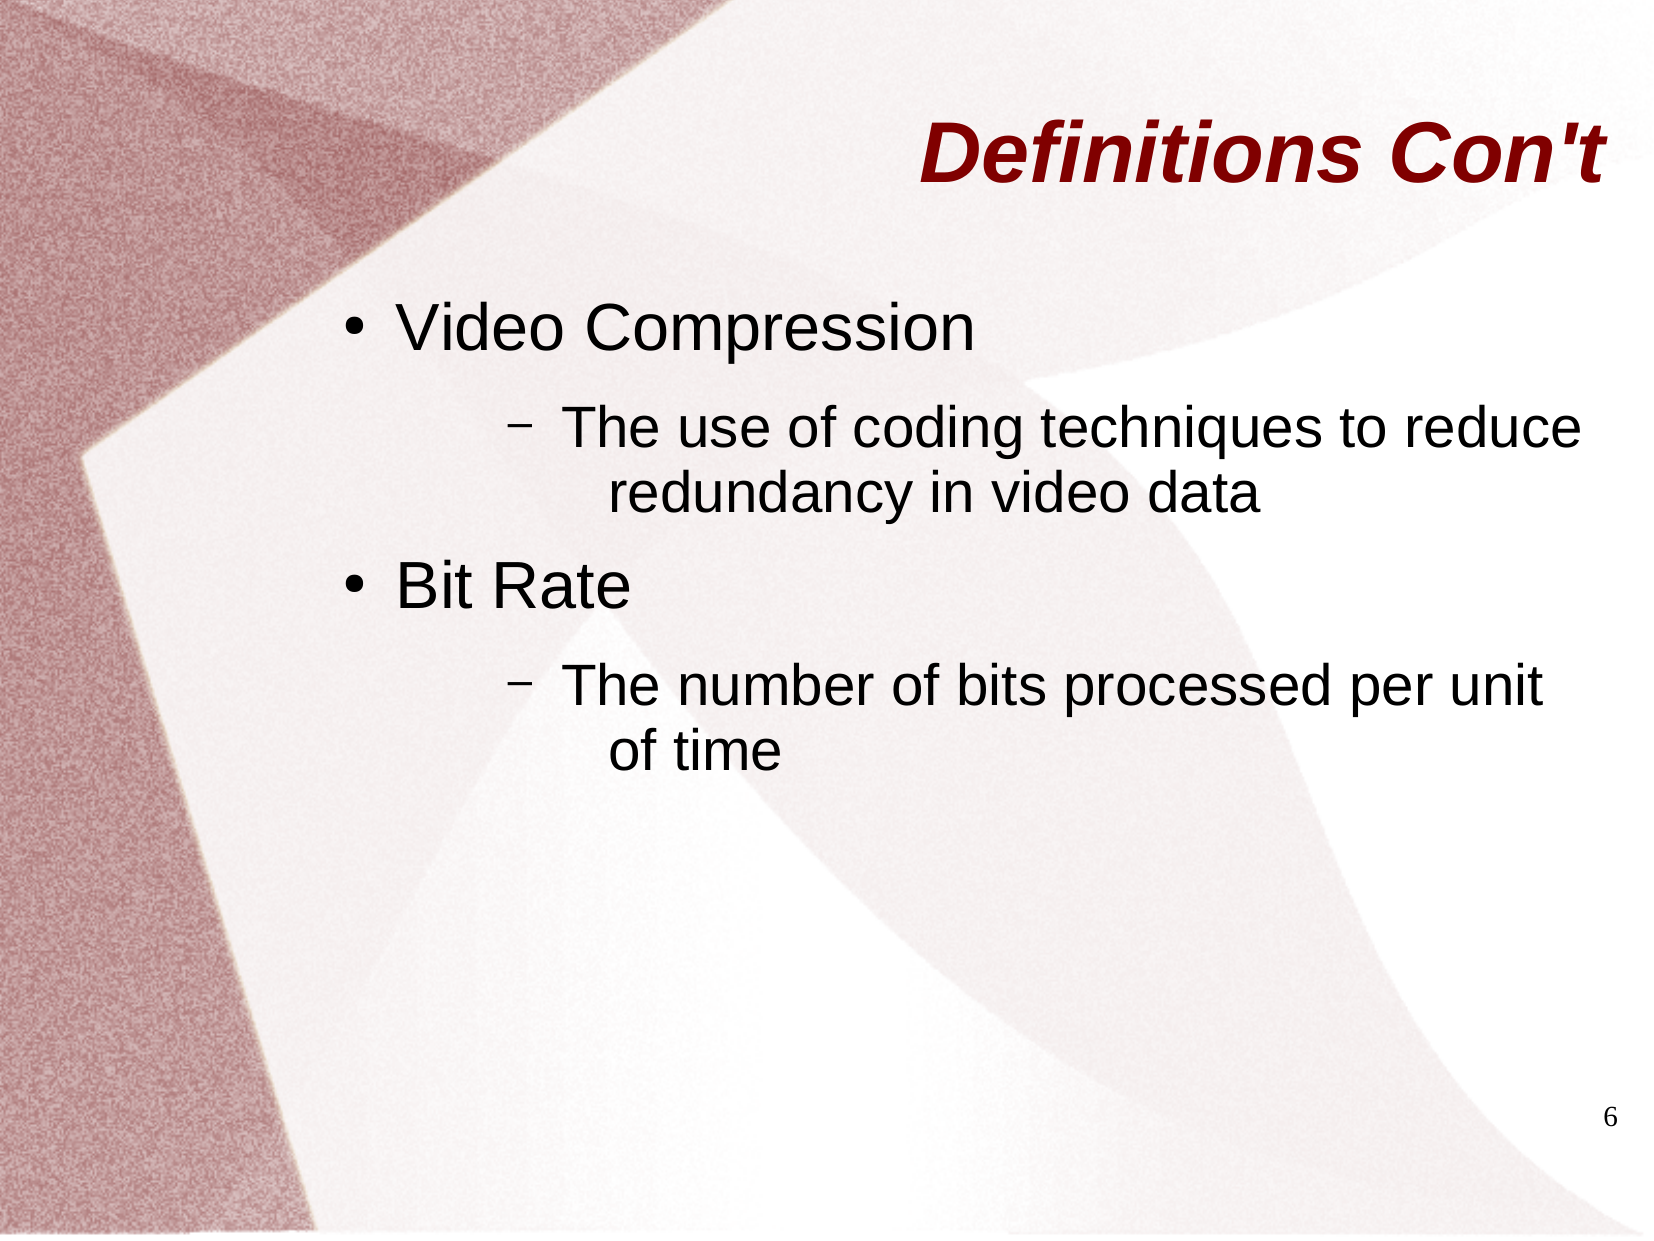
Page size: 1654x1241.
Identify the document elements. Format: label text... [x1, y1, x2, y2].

list Video Compression The use of coding techniques to reduce redundancy in video data Bit Rate The number of bits processed per unit of time [324, 290, 1601, 916]
picture [0, 0, 1654, 1241]
title Definitions Con't [596, 49, 1607, 257]
